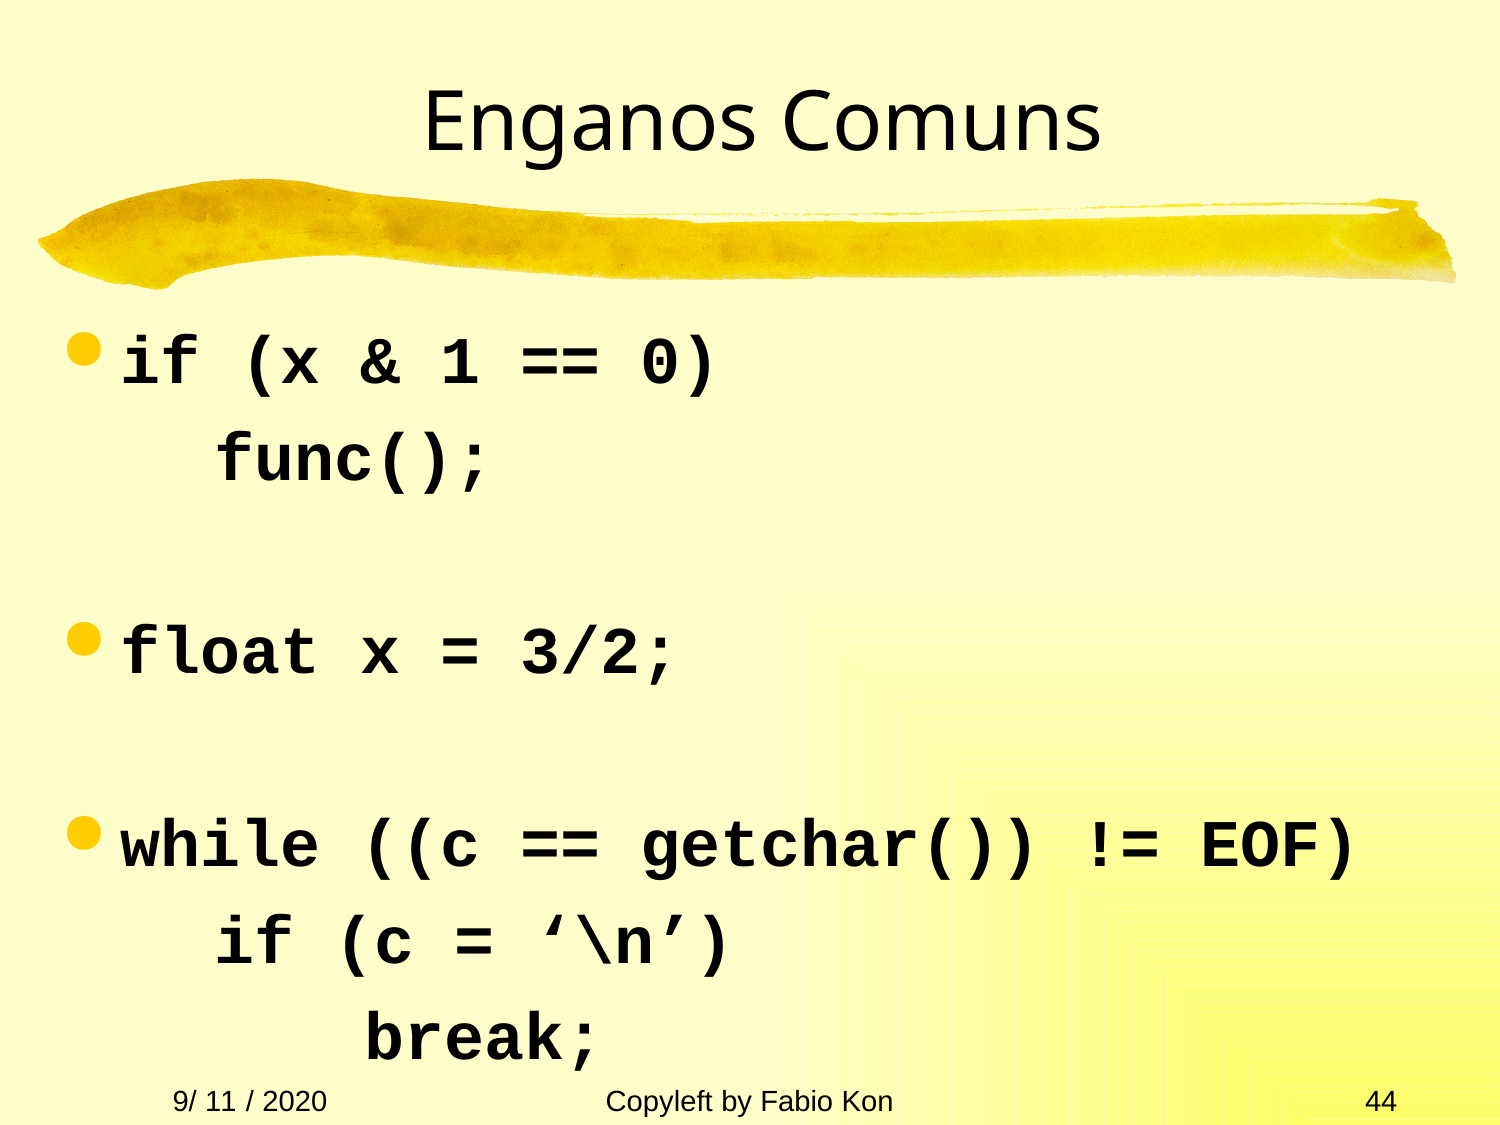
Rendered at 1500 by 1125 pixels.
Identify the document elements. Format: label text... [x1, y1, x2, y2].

title Enganos Comuns [125, 12, 1401, 175]
picture [24, 174, 1463, 297]
list if (x & 1 == 0) func(); float x = 3/2; while ((c == getchar()) != EOF) if (c = ‘\n’) break; [50, 309, 1417, 1082]
